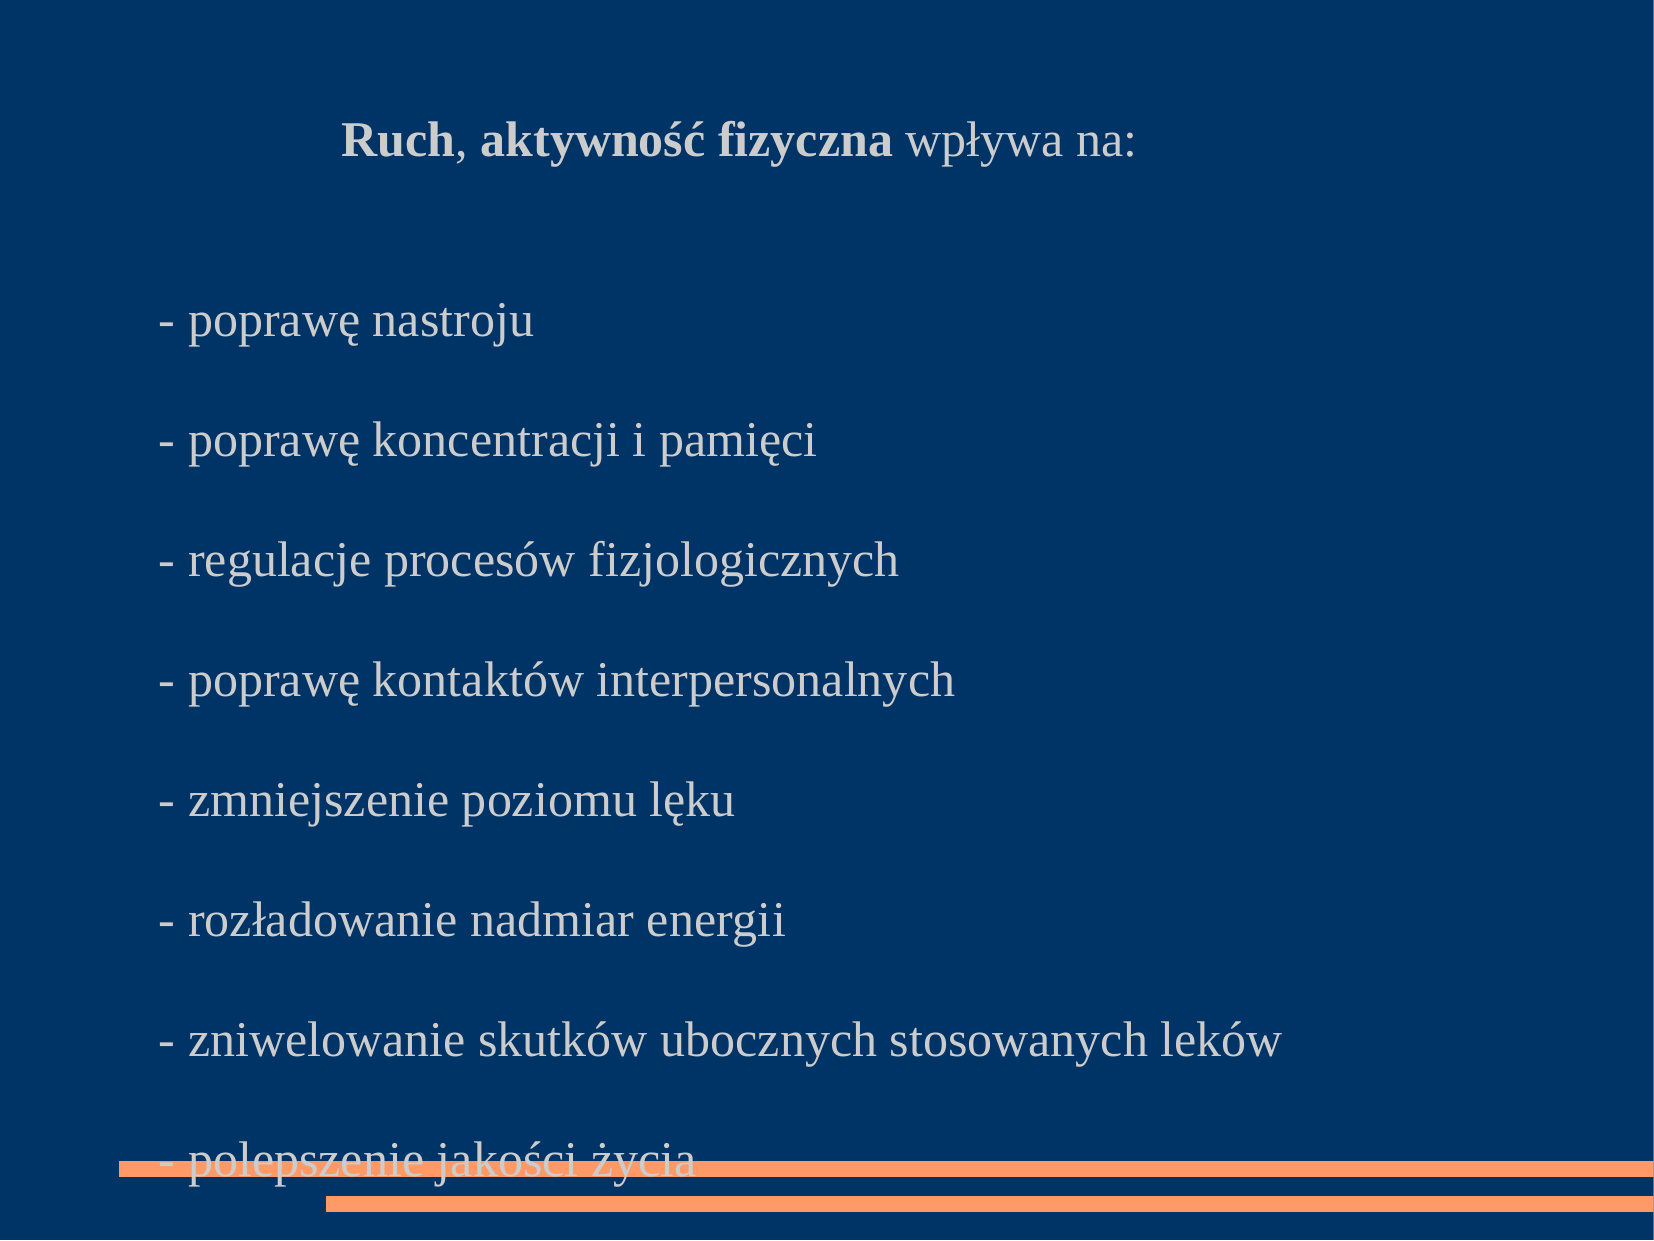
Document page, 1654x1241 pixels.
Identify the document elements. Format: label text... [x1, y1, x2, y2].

subtitle Ruch, aktywność fizyczna wpływa na: - poprawę nastroju - poprawę koncentracji i pamięci - regulacje procesów fizjologicznych - poprawę kontaktów interpersonalnych - zmniejszenie poziomu lęku - rozładowanie nadmiar energii - zniwelowanie skutków ubocznych stosowanych leków - polepszenie jakości życia [121, 46, 1534, 1132]
